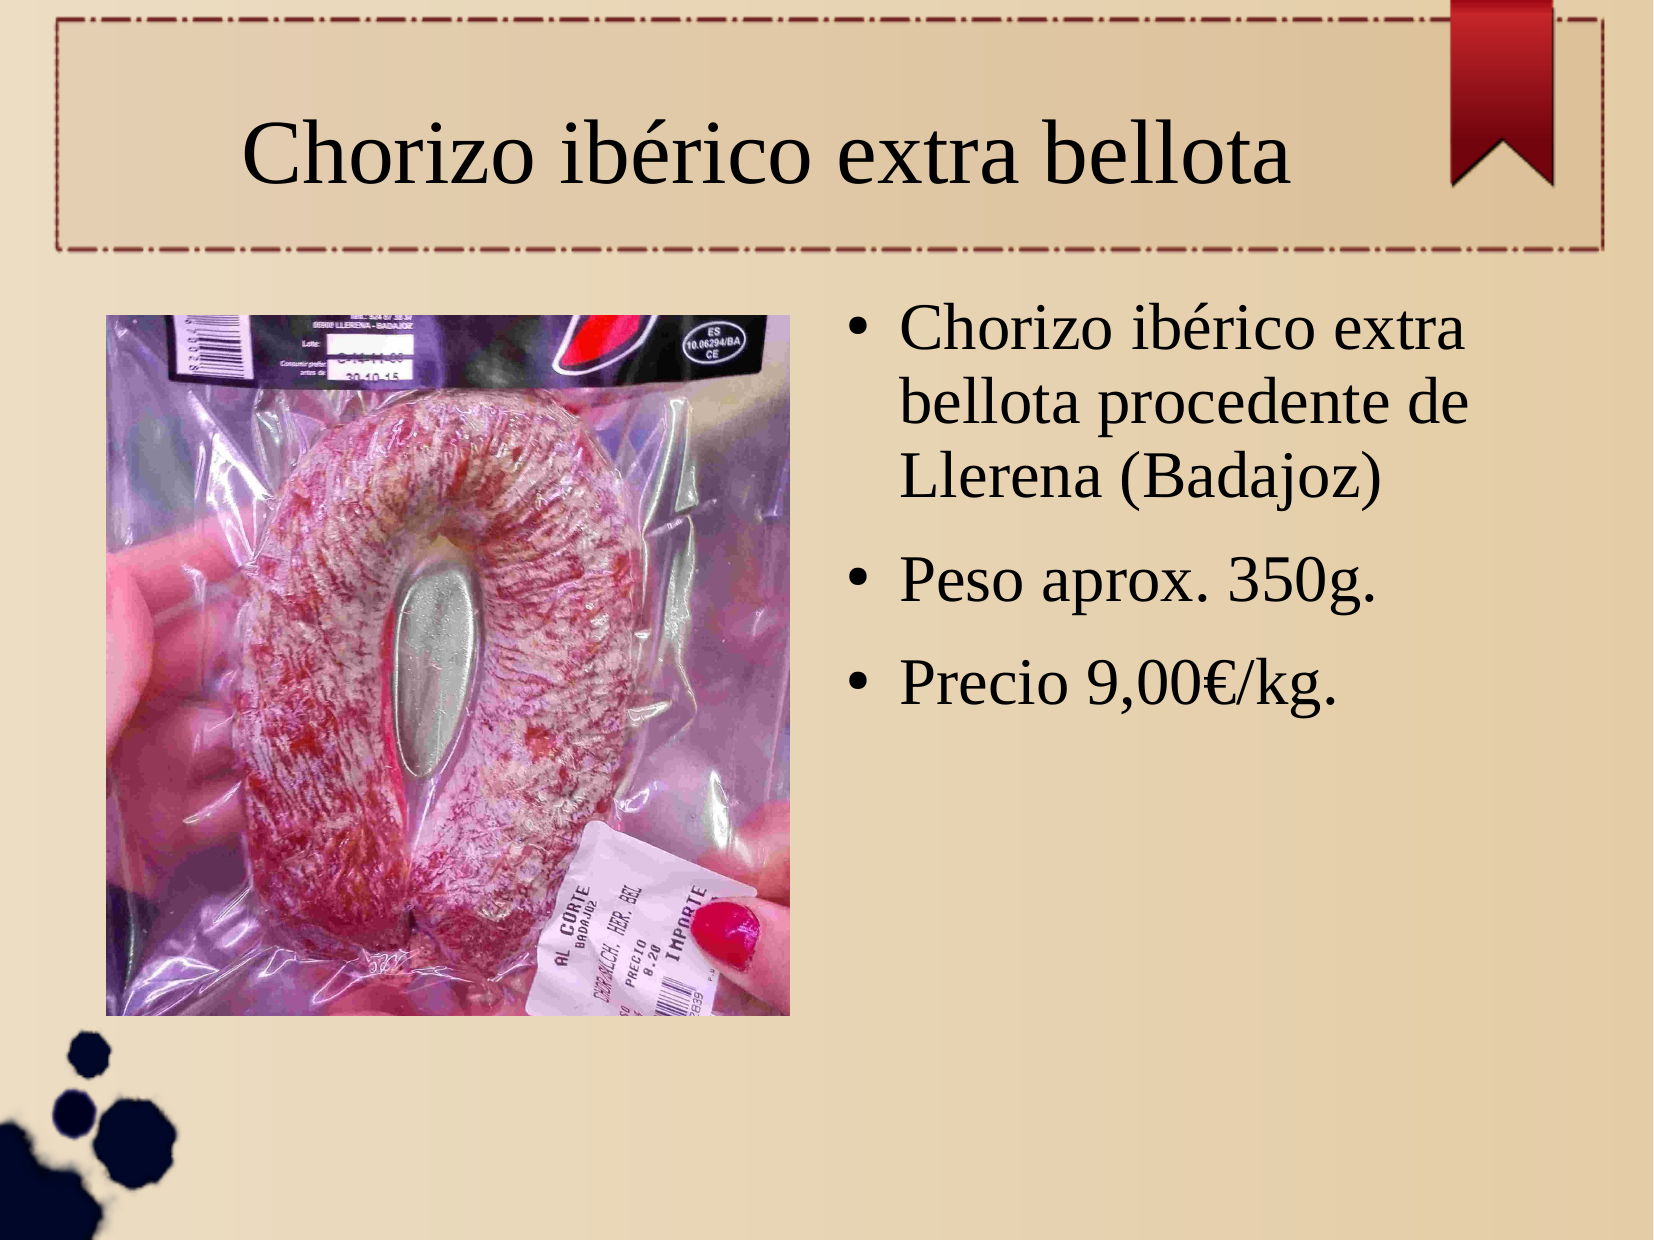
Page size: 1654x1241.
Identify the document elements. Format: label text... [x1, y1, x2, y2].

title Chorizo ibérico extra bellota [82, 49, 1453, 257]
picture [0, 0, 1654, 1240]
list Chorizo ibérico extra bellota procedente de Llerena (Badajoz) Peso aprox. 350g. Precio 9,00€/kg. [828, 290, 1539, 1010]
